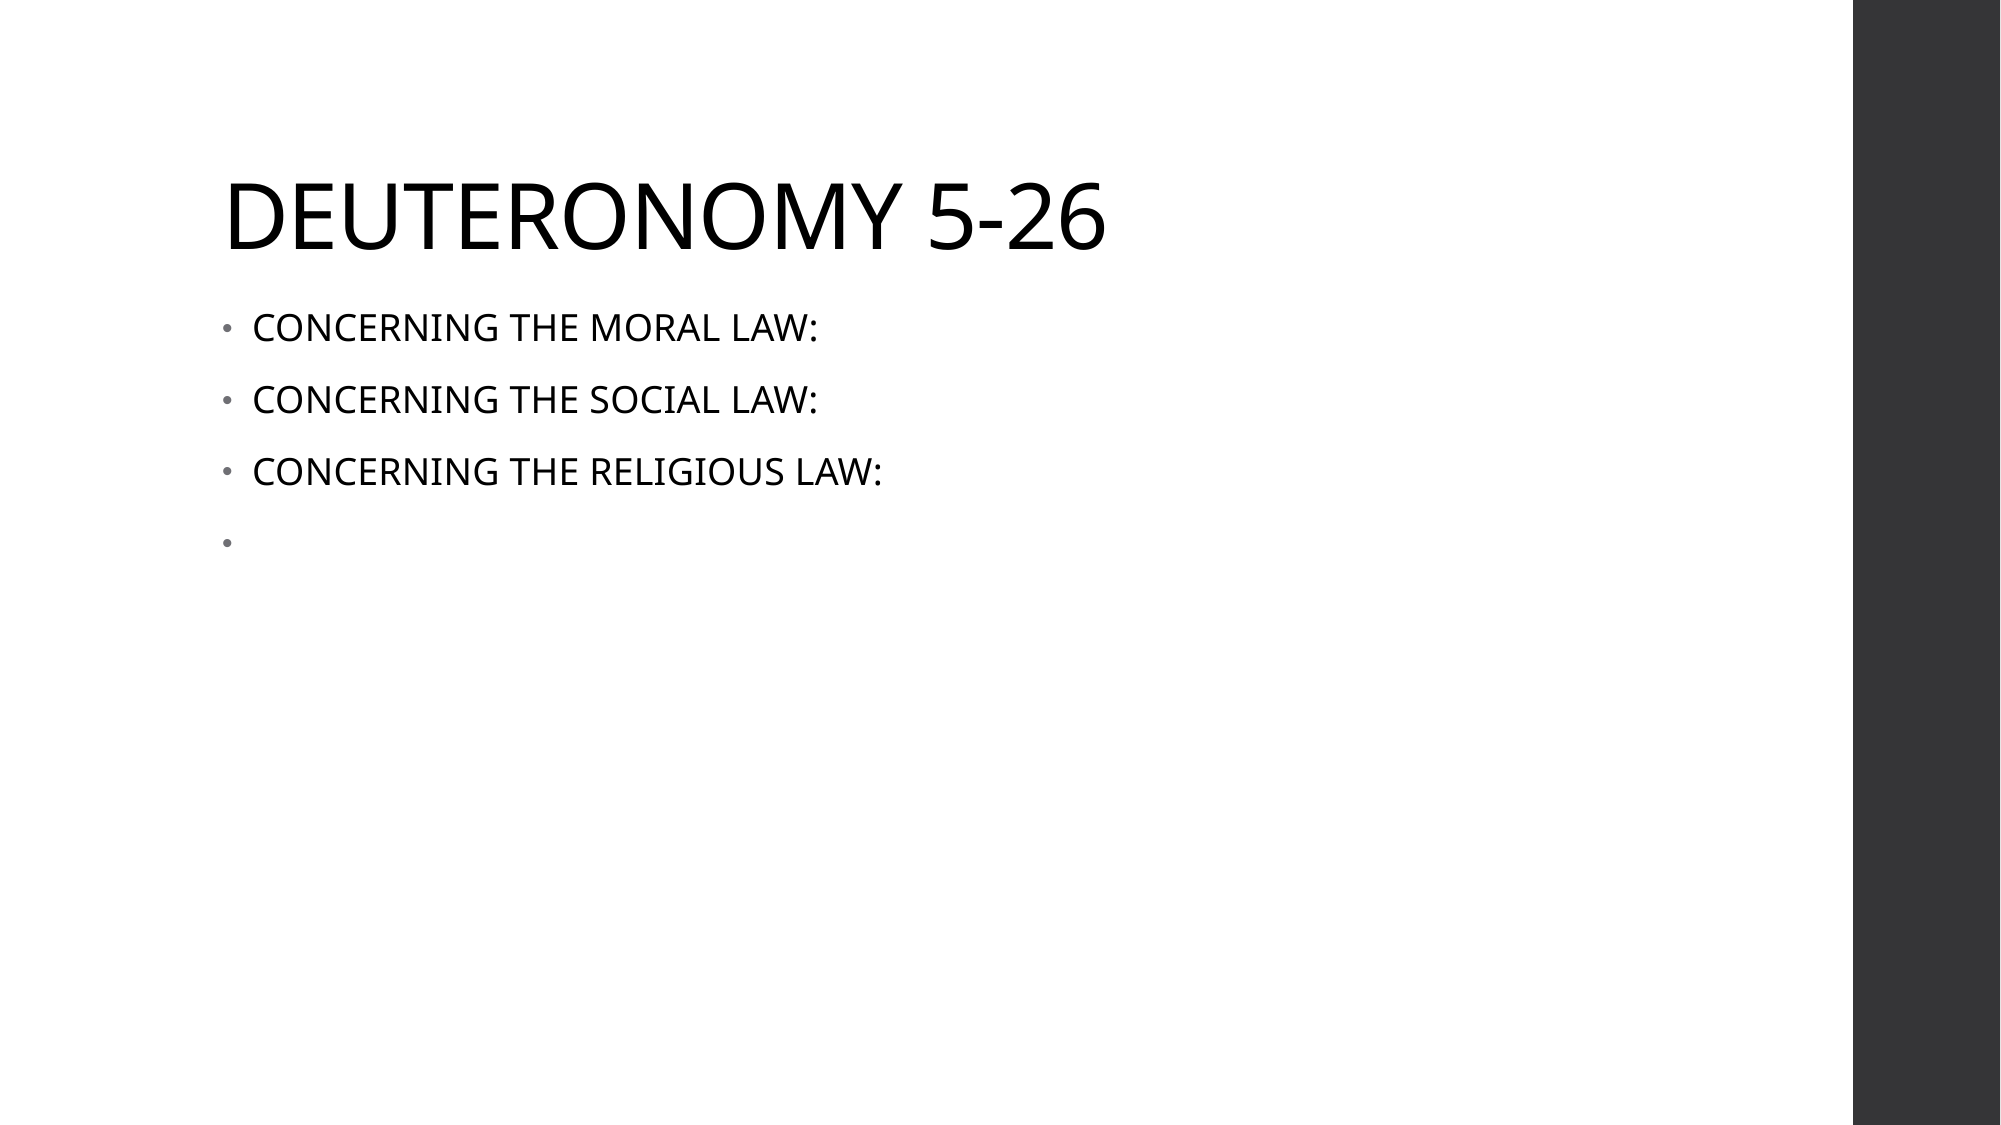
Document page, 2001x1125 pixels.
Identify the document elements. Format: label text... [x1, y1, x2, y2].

list CONCERNING THE MORAL LAW: CONCERNING THE SOCIAL LAW: CONCERNING THE RELIGIOUS LAW: [206, 299, 1617, 1014]
title DEUTERONOMY 5-26 [206, 60, 1797, 278]
